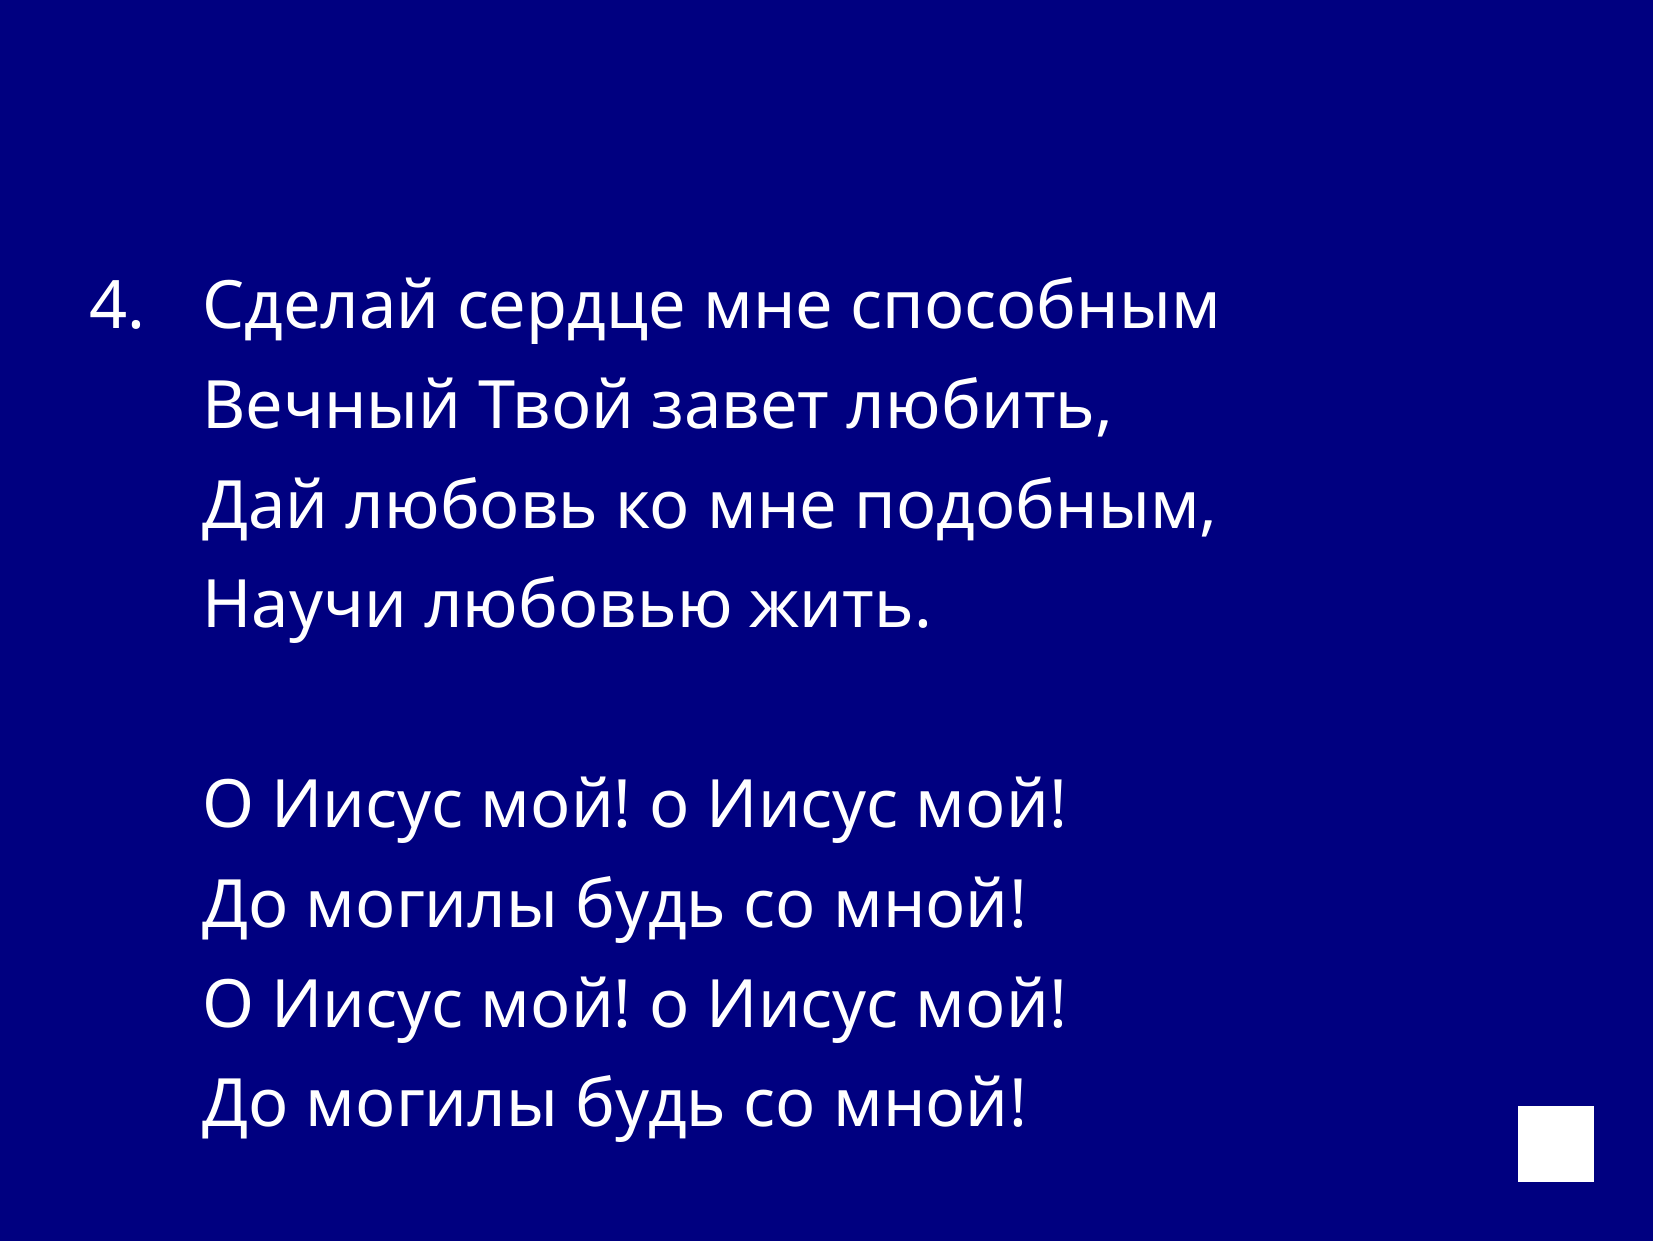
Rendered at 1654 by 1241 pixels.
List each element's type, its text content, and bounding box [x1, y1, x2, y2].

text_box [1518, 1106, 1594, 1182]
text_box 4. Сделай сердце мне способным Вечный Твой завет любить, Дай любовь ко мне подобным, Научи любовью жить. О Иисус мой! о Иисус мой! До могилы будь со мной! О Иисус мой! о Иисус мой! До могилы будь со мной! [75, 150, 1576, 1163]
